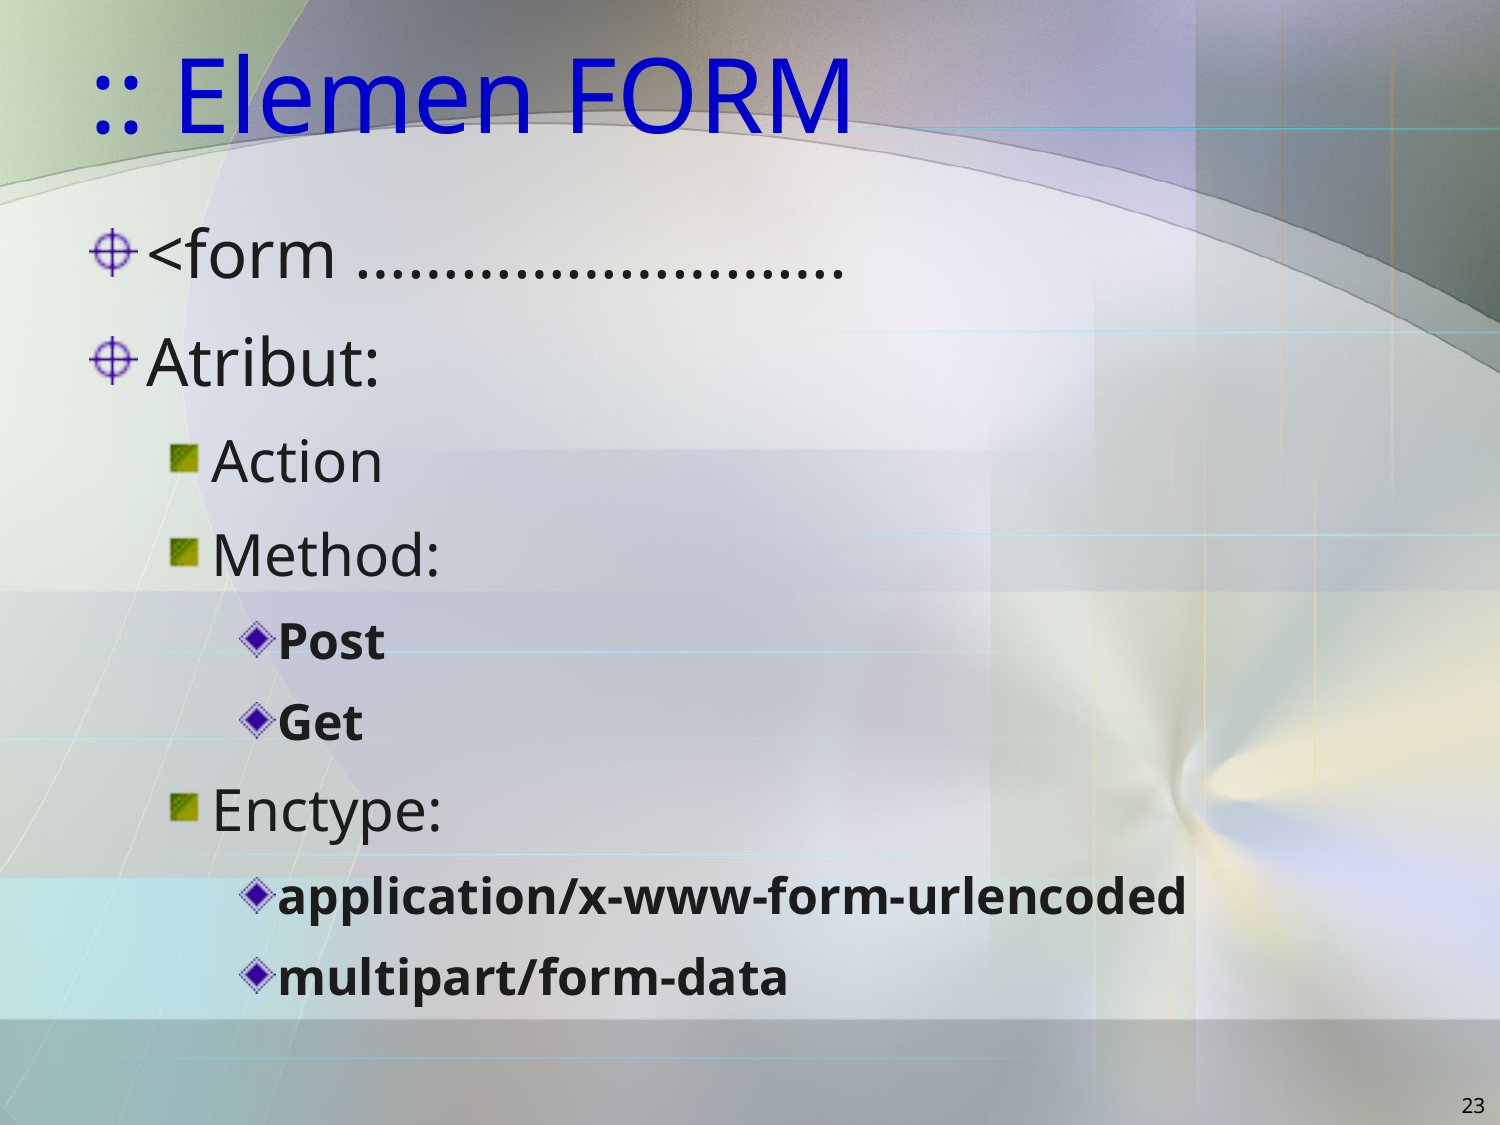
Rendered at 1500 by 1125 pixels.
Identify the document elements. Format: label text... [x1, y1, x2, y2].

picture [0, 0, 1500, 1125]
list <form ………………………. Atribut: Action Method: Post Get Enctype: application/x-www-form-urlencoded multipart/form-data [75, 199, 1500, 1063]
title :: Elemen FORM [75, 12, 1500, 173]
